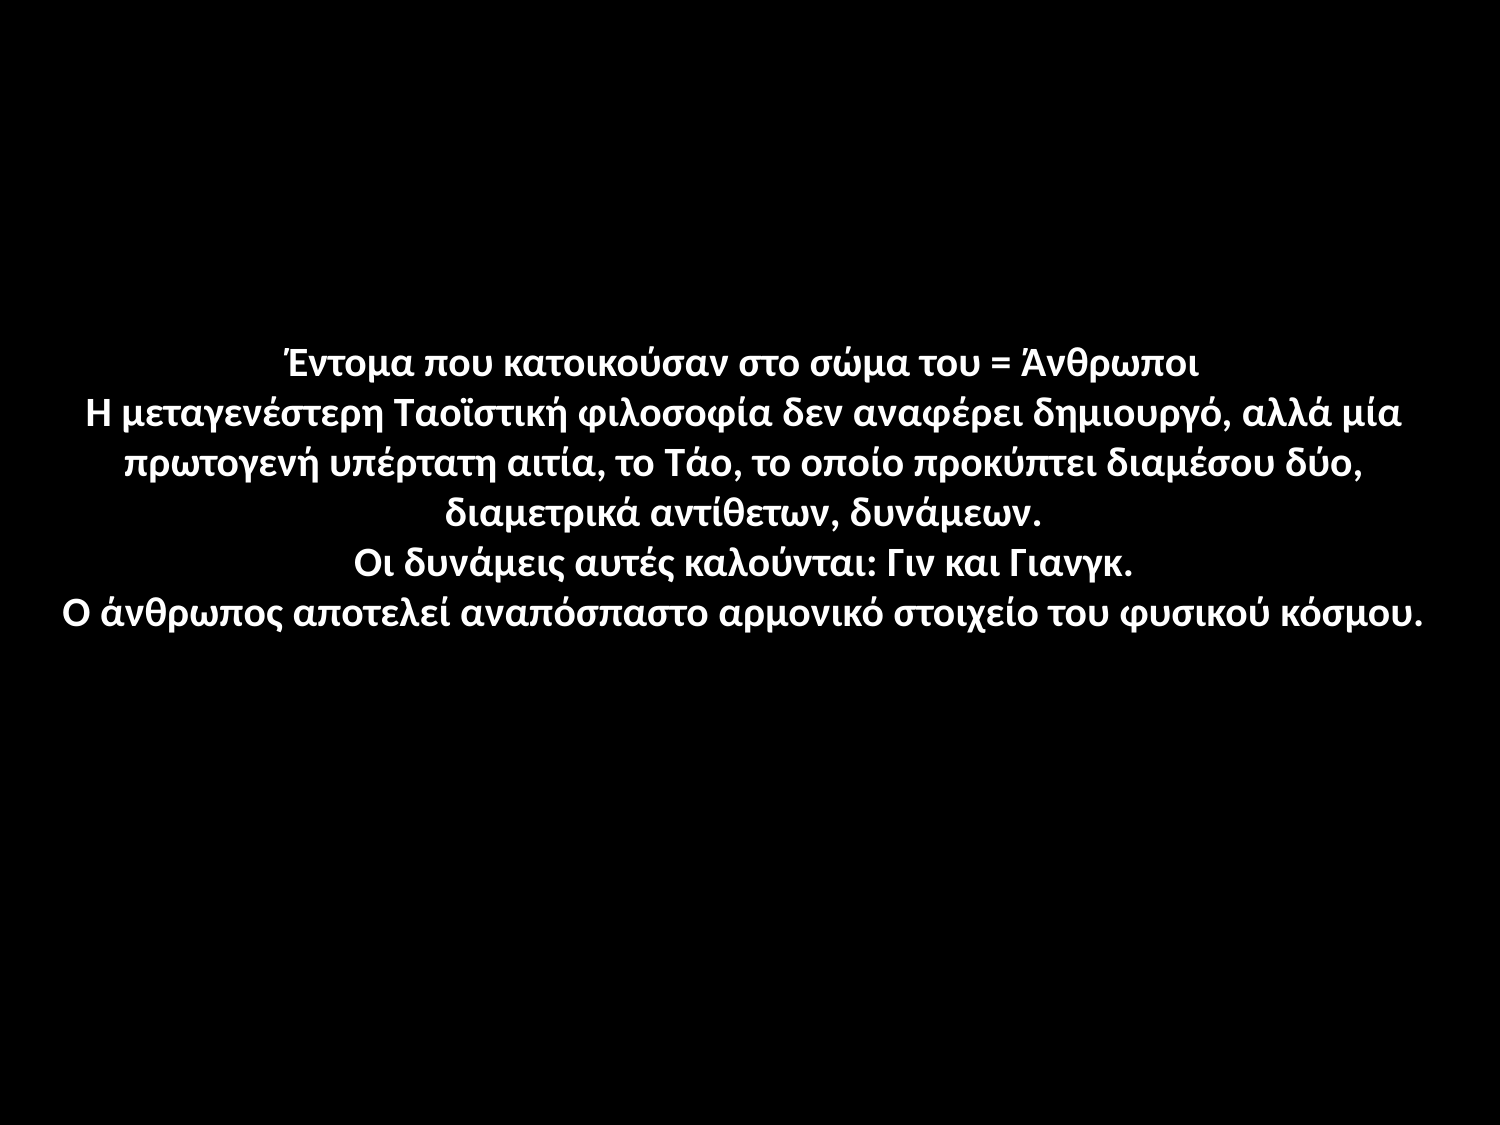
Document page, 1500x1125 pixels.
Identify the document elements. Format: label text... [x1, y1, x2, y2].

text_box Έντομα που κατοικούσαν στο σώμα του = Άνθρωποι Η μεταγενέστερη Ταοϊστική φιλοσοφία δεν αναφέρει δημιουργό, αλλά μία πρωτογενή υπέρτατη αιτία, το Τάο, το οποίο προκύπτει διαμέσου δύο, διαμετρικά αντίθετων, δυνάμεων. Οι δυνάμεις αυτές καλούνται: Γιν και Γιανγκ. Ο άνθρωπος αποτελεί αναπόσπαστο αρμονικό στοιχείο του φυσικού κόσμου. [46, 327, 1442, 643]
